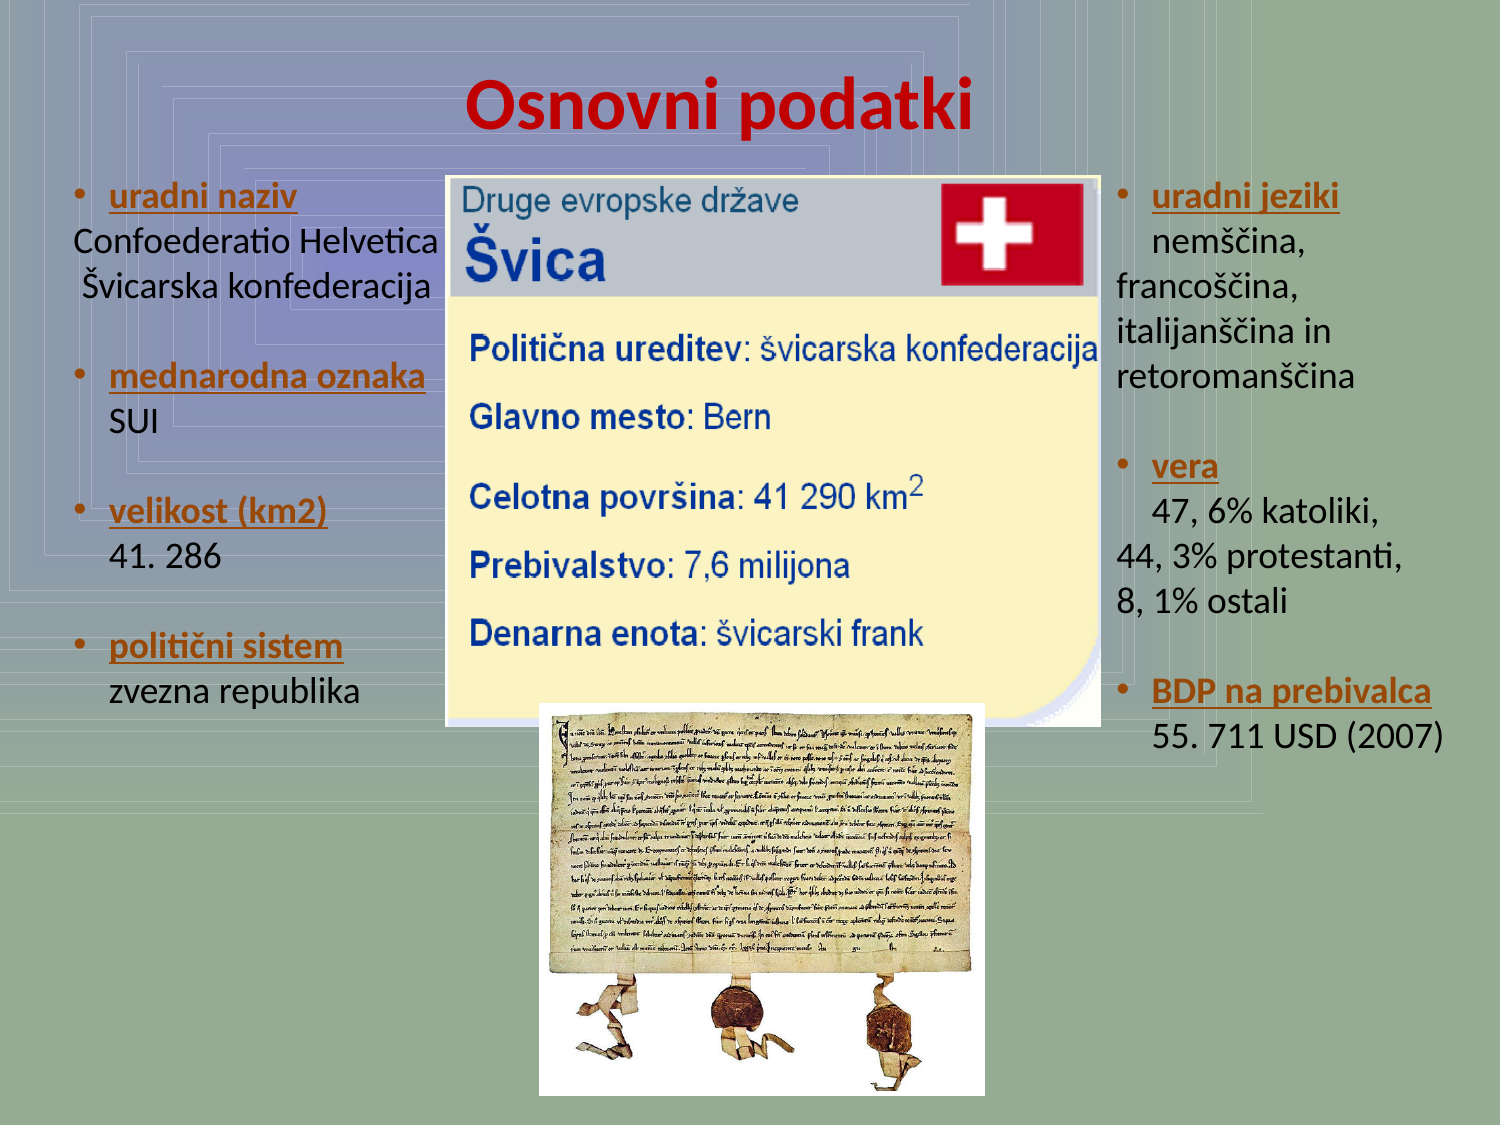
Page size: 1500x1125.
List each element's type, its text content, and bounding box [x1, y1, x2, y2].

text_box Osnovni podatki [410, 46, 1032, 152]
text_box uradni naziv Confoederatio Helvetica Švicarska konfederacija mednarodna oznaka SUI velikost (km2) 41. 286 politični sistem zvezna republika [58, 163, 457, 764]
picture [457, 175, 1101, 1096]
text_box uradni jeziki nemščina, francoščina, italijanščina in retoromanščina vera 47, 6% katoliki, 44, 3% protestanti, 8, 1% ostali BDP na prebivalca 55. 711 USD (2007) [1101, 163, 1477, 764]
